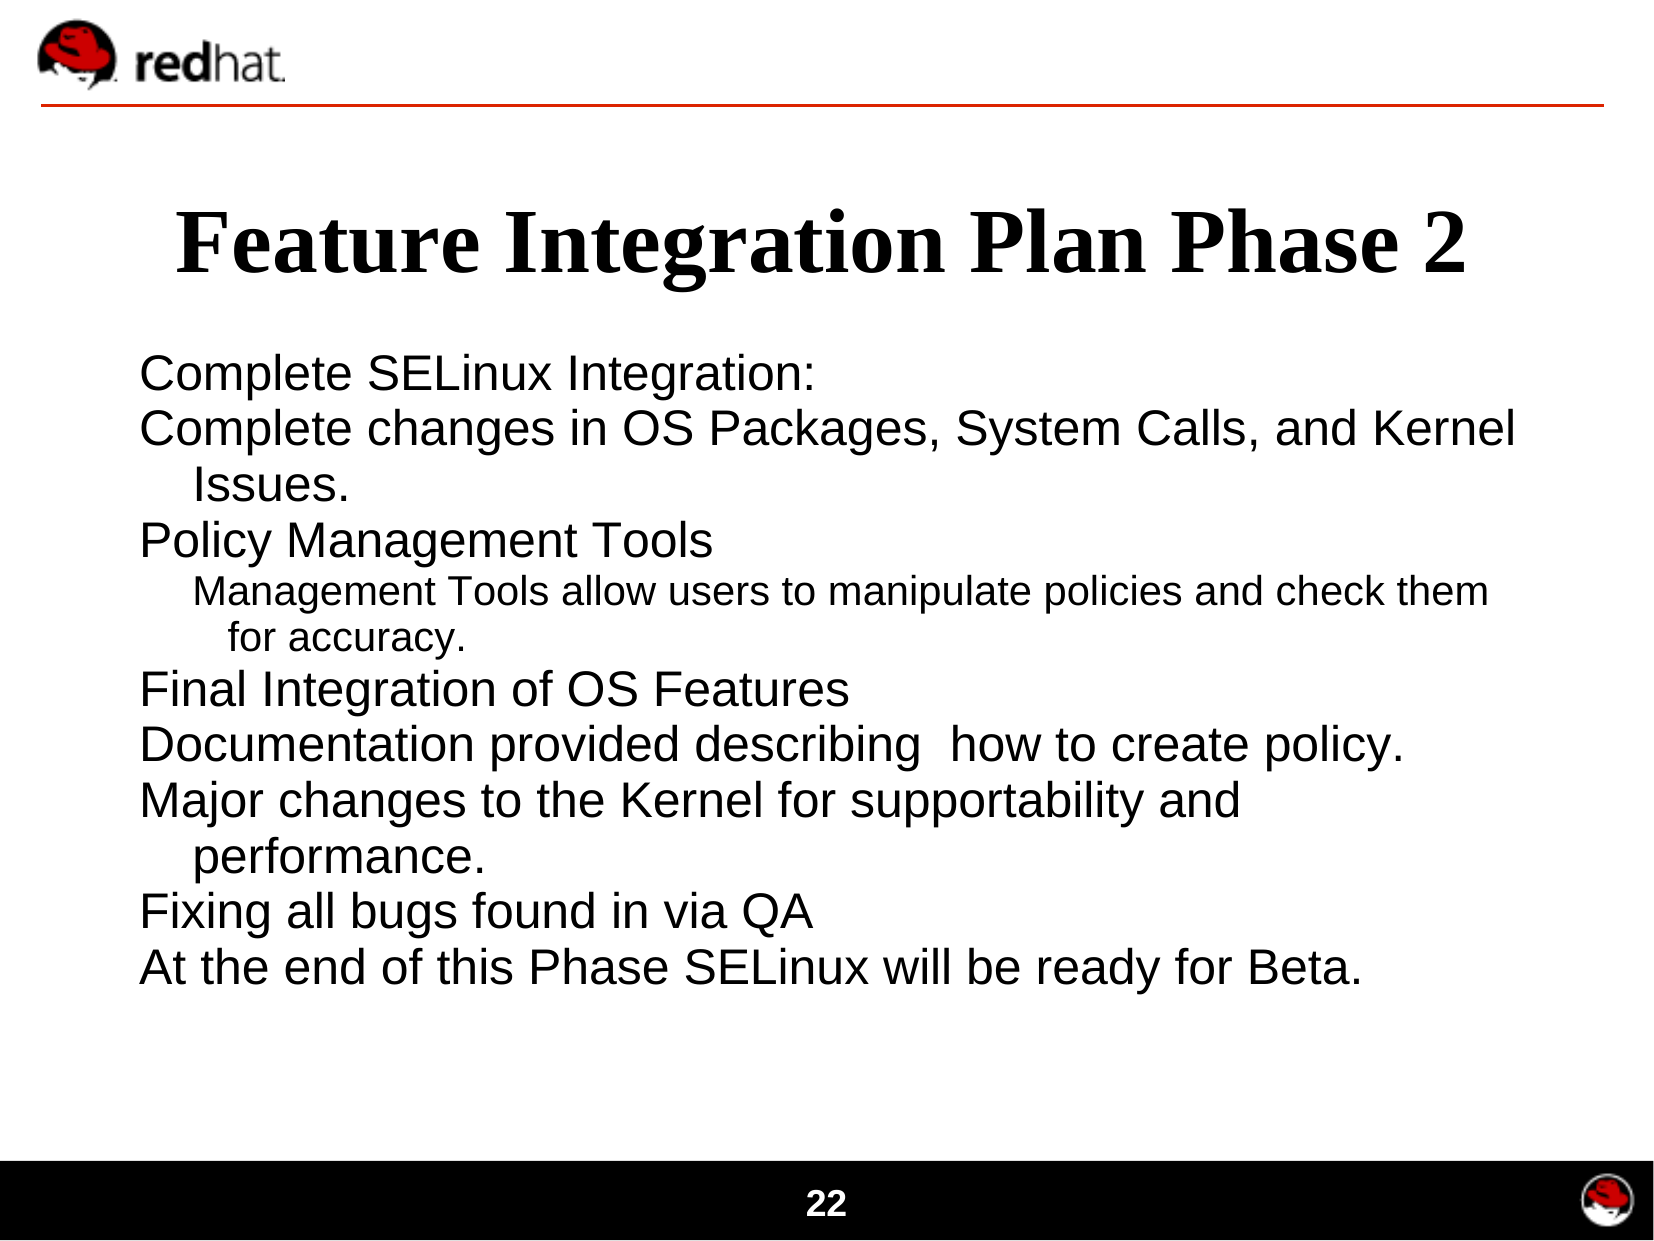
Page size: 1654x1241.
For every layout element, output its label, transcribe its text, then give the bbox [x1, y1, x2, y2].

picture [1576, 1170, 1639, 1233]
picture [36, 17, 285, 101]
title Feature Integration Plan Phase 2 [117, 137, 1530, 346]
list Complete SELinux Integration: Complete changes in OS Packages, System Calls, and Kernel Issues. Policy Management Tools Management Tools allow users to manipulate policies and check them for accuracy. Final Integration of OS Features Documentation provided describing how to create policy. Major changes to the Kernel for supportability and performance. Fixing all bugs found in via QA At the end of this Phase SELinux will be ready for Beta. [121, 344, 1534, 1212]
